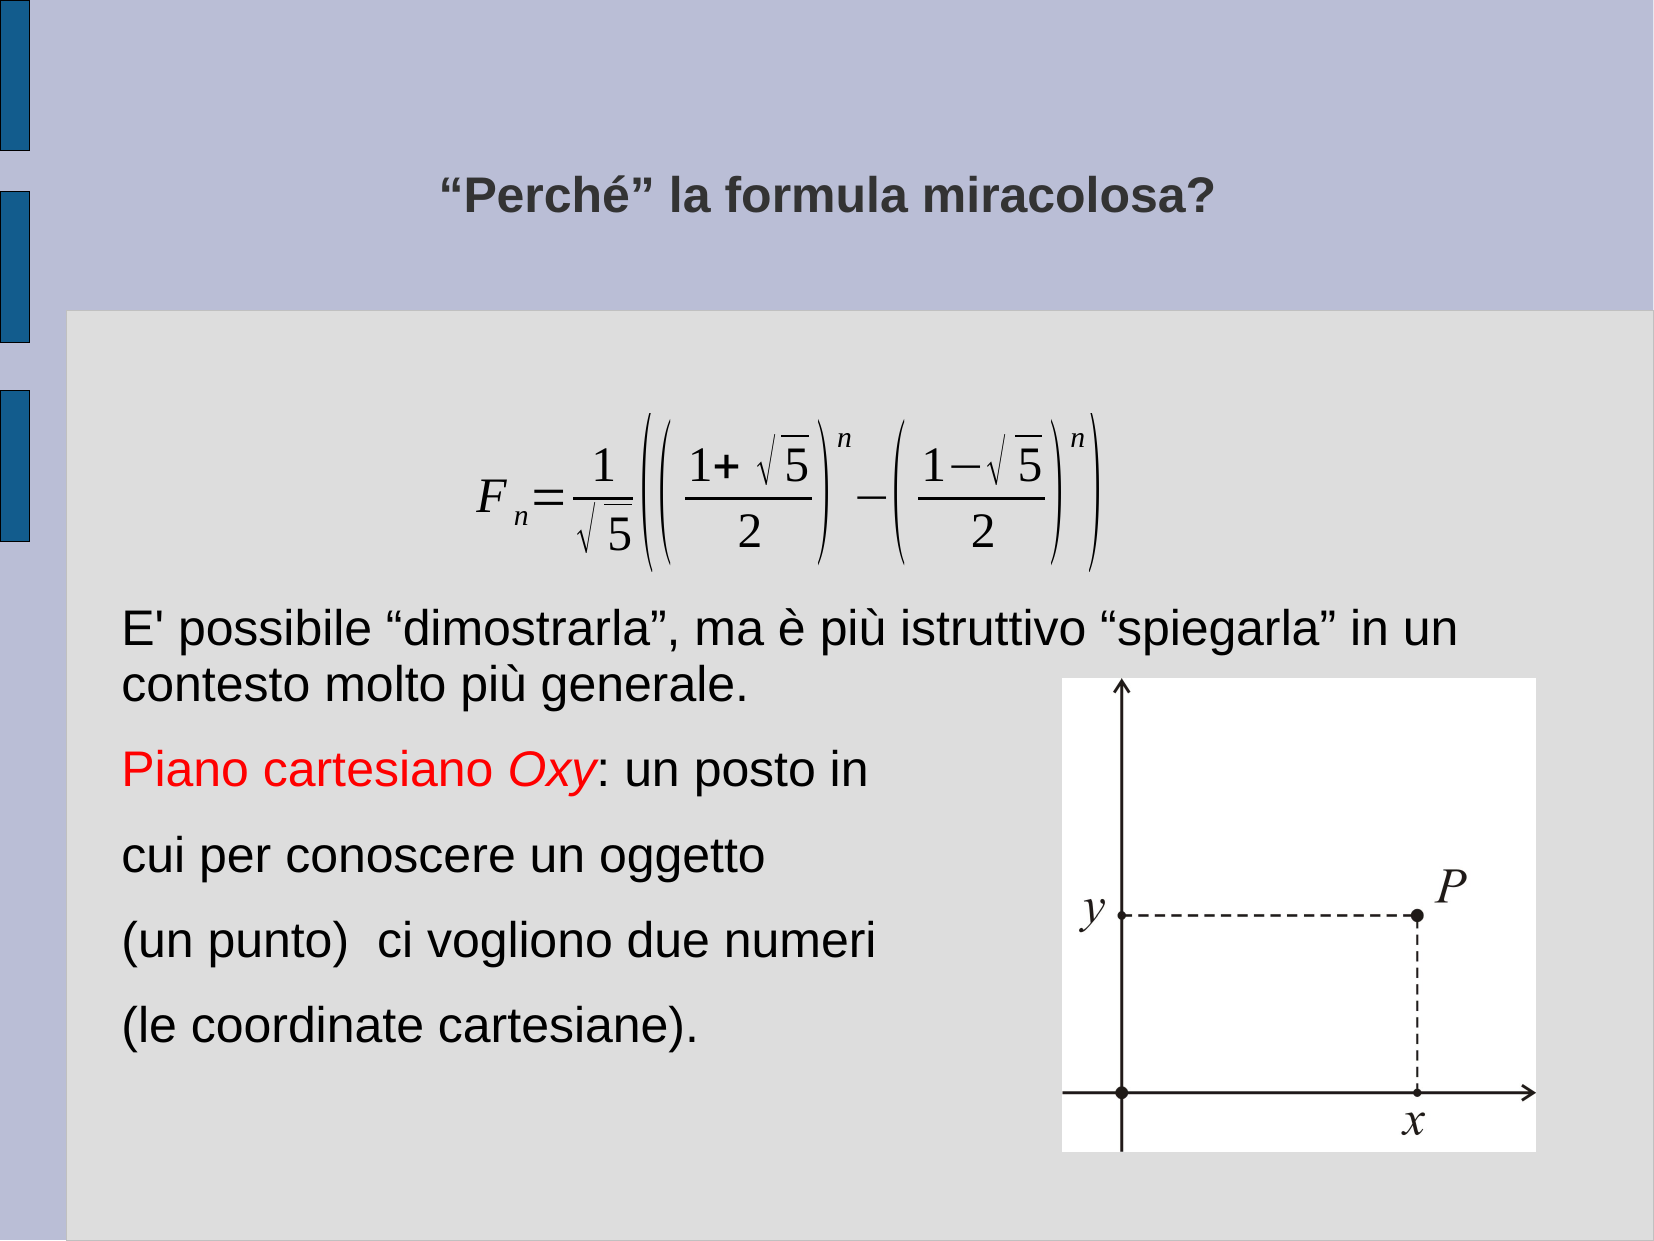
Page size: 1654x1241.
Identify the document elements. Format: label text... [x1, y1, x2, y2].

chart [460, 413, 1123, 572]
list E' possibile “dimostrarla”, ma è più istruttivo “spiegarla” in un contesto molto più generale. Piano cartesiano Oxy: un posto in cui per conoscere un oggetto (un punto) ci vogliono due numeri (le coordinate cartesiane). [121, 344, 1534, 1139]
title “Perché” la formula miracolosa? [121, 91, 1534, 299]
picture [1062, 678, 1536, 1152]
